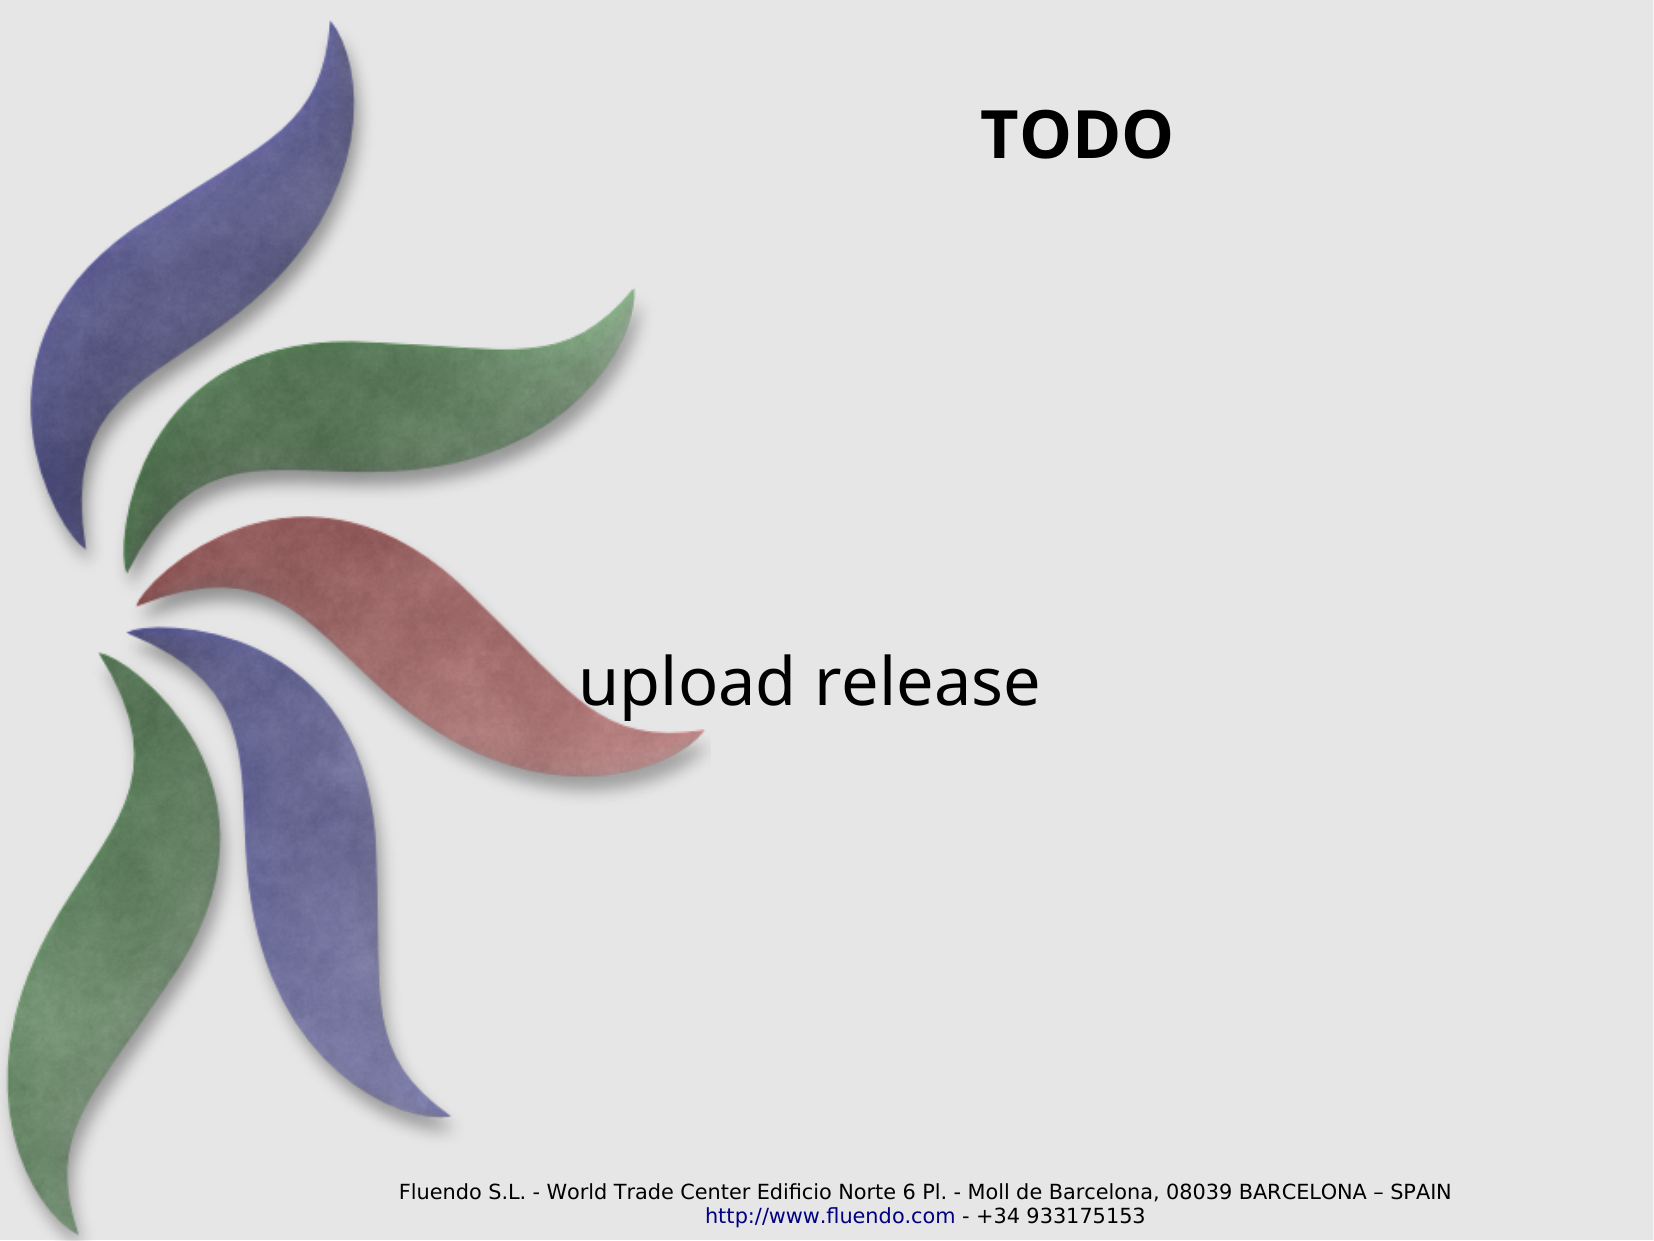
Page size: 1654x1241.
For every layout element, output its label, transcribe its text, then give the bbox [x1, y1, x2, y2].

list upload release [560, 236, 1595, 1123]
title TODO [560, 58, 1595, 207]
picture [0, 0, 711, 1241]
